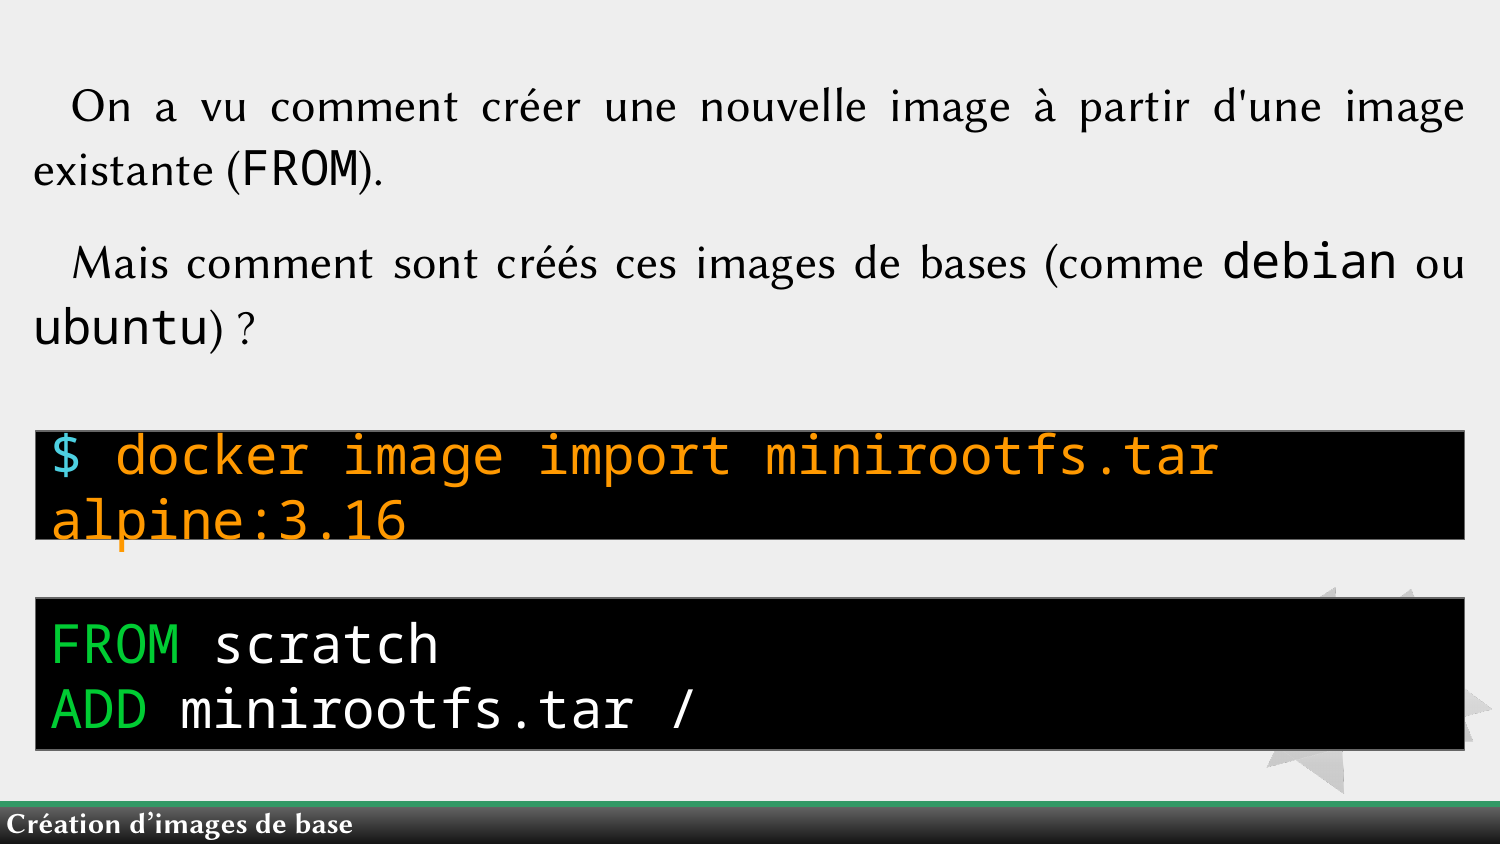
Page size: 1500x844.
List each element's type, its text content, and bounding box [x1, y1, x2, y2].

text_box FROM scratch ADD minirootfs.tar / [35, 597, 1465, 750]
picture [1187, 587, 1492, 794]
title Création d’images de base [5, 801, 1075, 844]
list On a vu comment créer une nouvelle image à partir d'une image existante (FROM). Mais comment sont créés ces images de bases (comme debian ou ubuntu) ? [33, 76, 1467, 361]
text_box $ docker image import minirootfs.tar alpine:3.16 [35, 431, 1465, 540]
